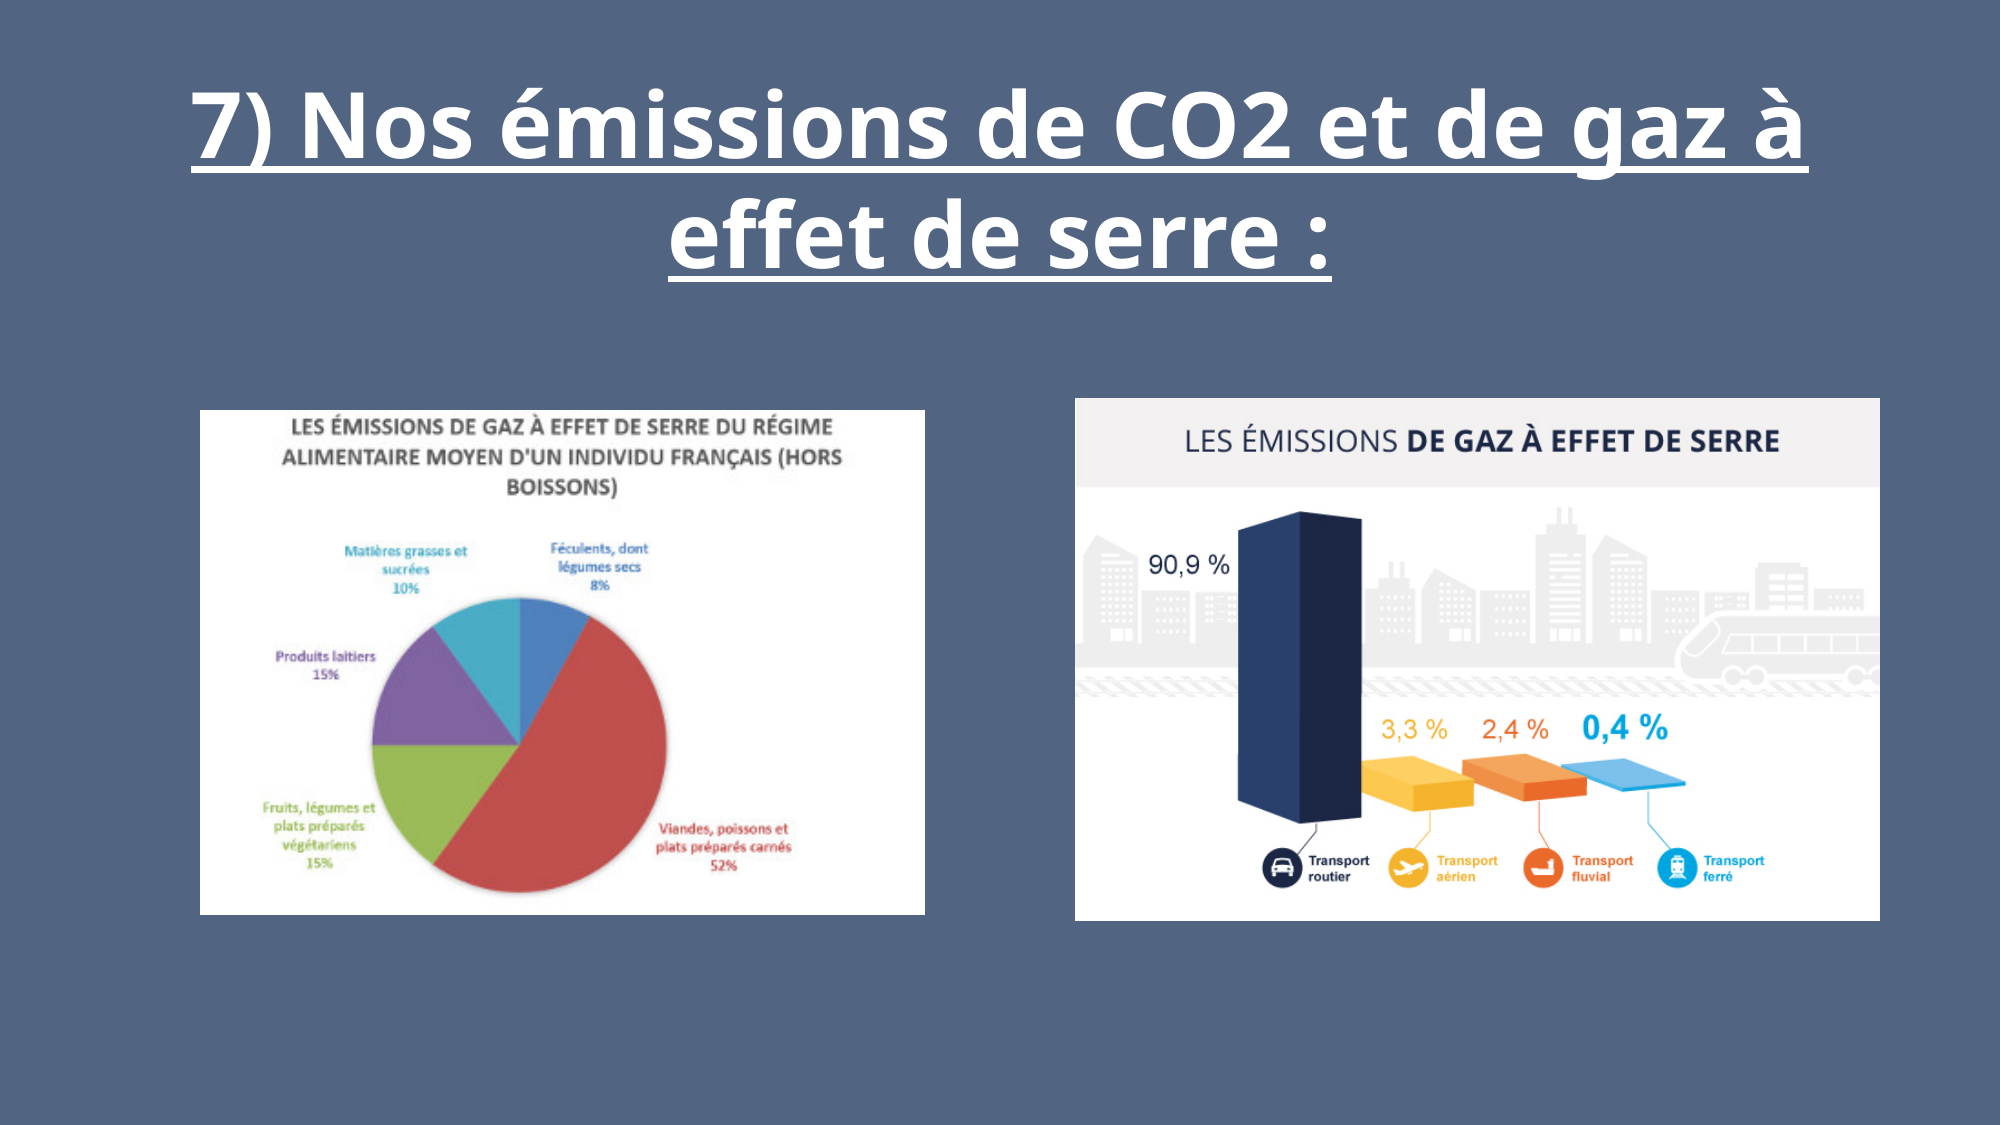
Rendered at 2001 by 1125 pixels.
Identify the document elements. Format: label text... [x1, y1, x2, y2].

picture [1075, 398, 1880, 921]
title 7) Nos émissions de CO2 et de gaz à effet de serre : [137, 59, 1863, 278]
picture [200, 410, 925, 915]
